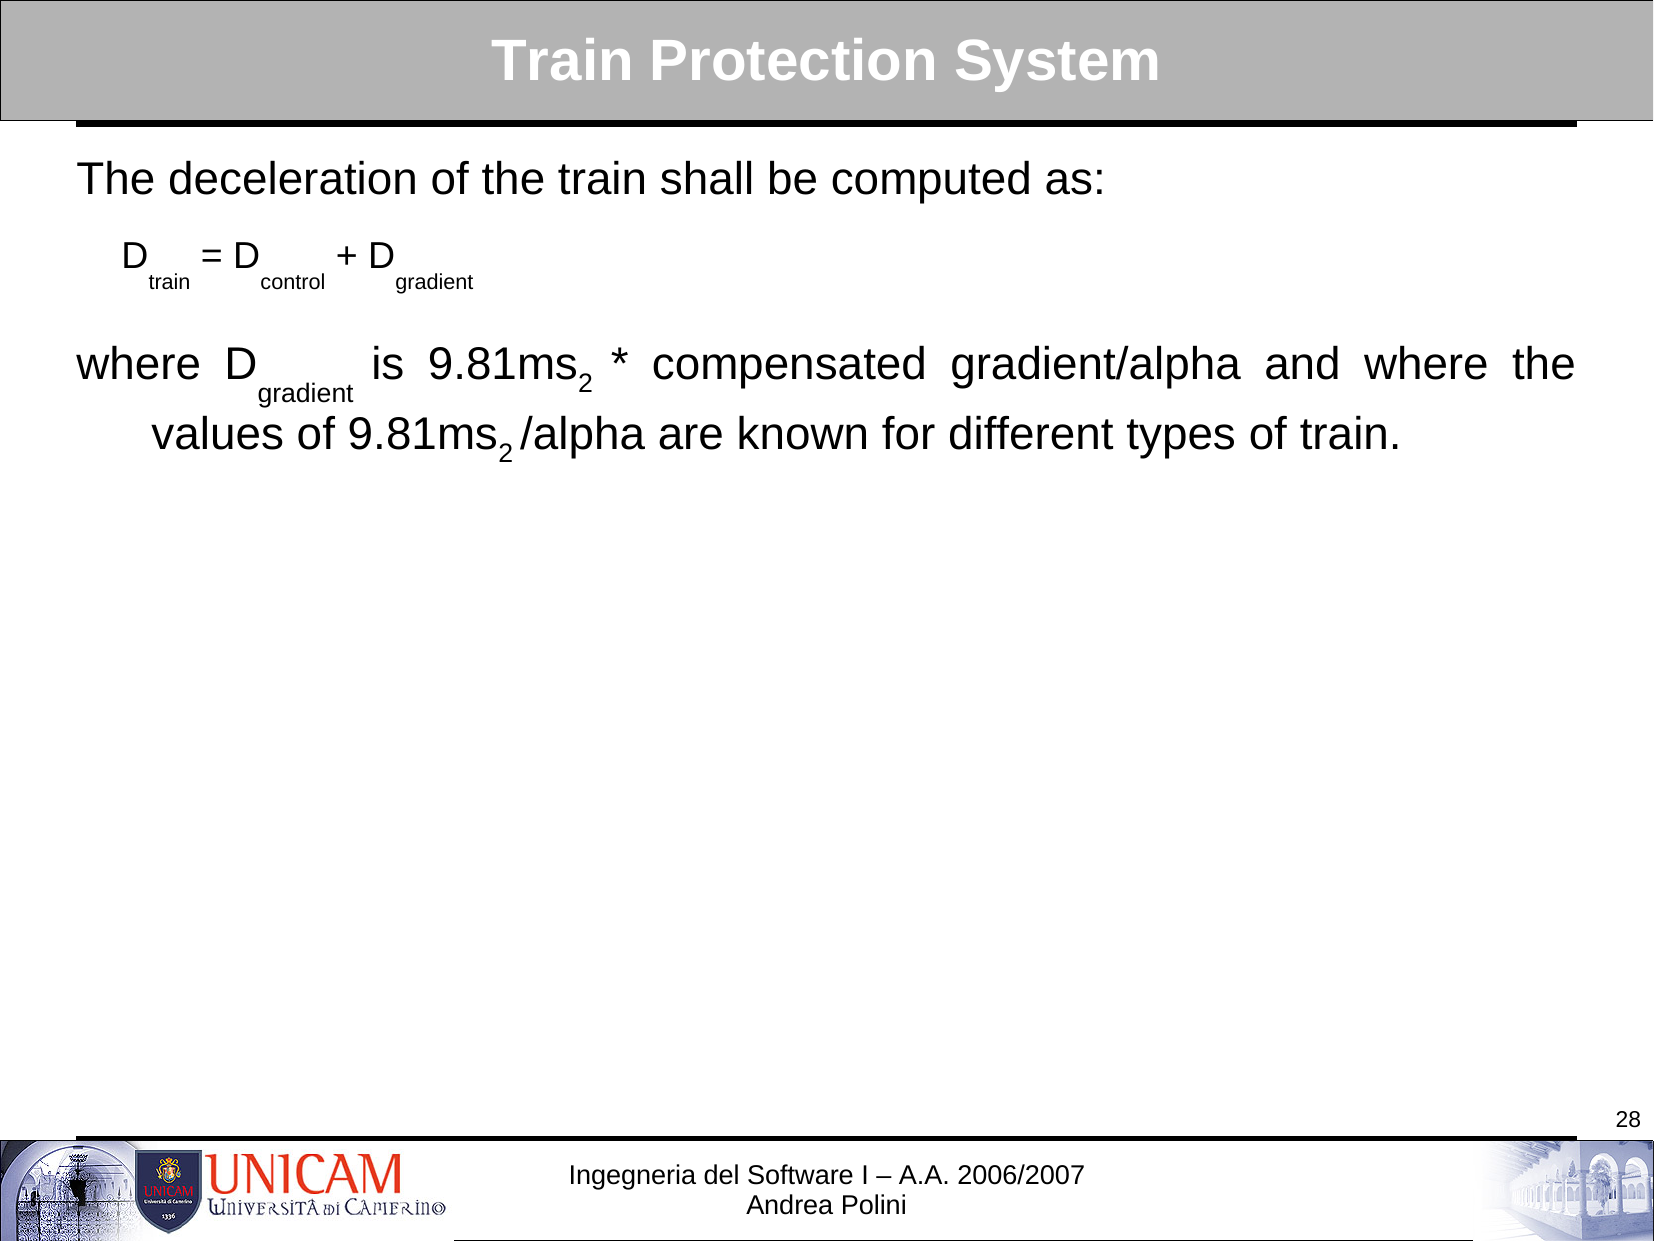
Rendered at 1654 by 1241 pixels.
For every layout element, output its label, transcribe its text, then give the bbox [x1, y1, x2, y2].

picture [0, 1141, 454, 1241]
title Train Protection System [0, 0, 1653, 121]
list The deceleration of the train shall be computed as: Dtrain = Dcontrol + Dgradient where Dgradient is 9.81ms2 * compensated gradient/alpha and where the values of 9.81ms2 /alpha are known for different types of train. [76, 152, 1577, 671]
picture [1473, 1141, 1654, 1241]
